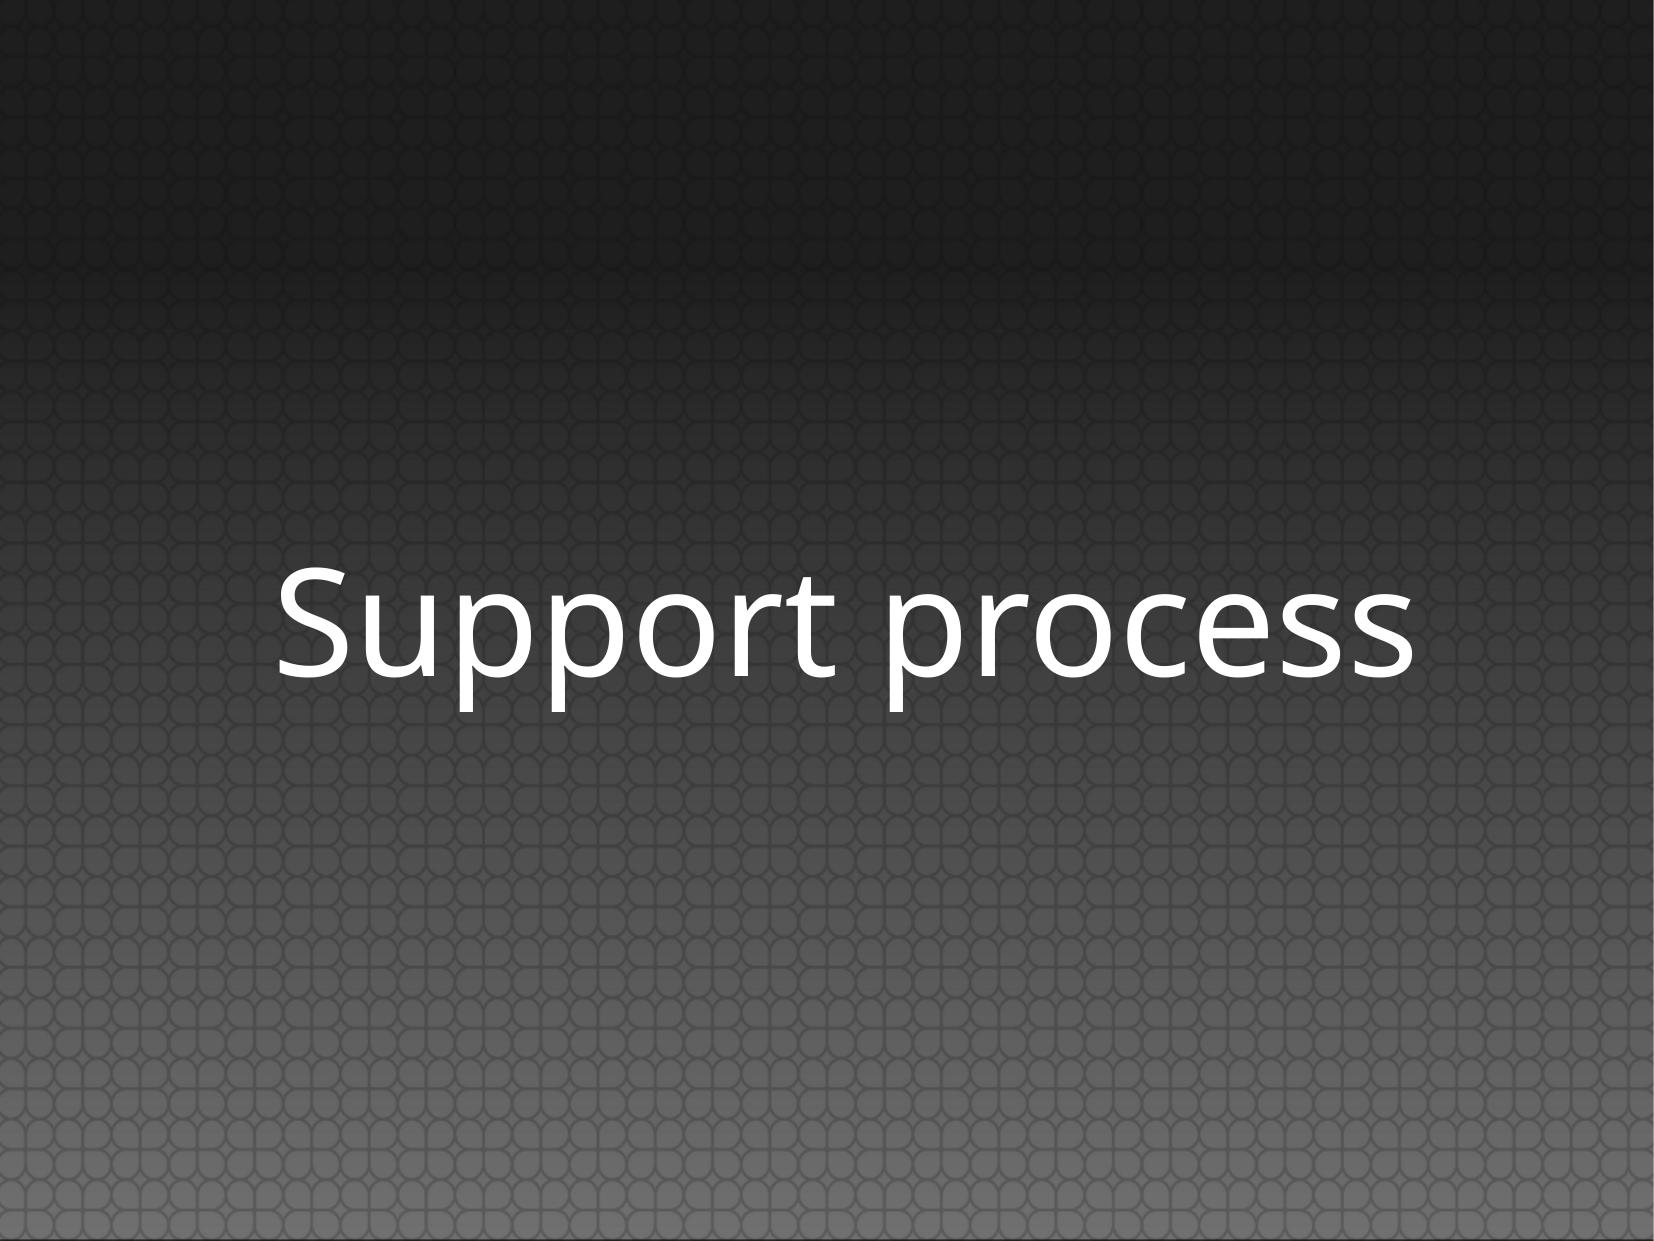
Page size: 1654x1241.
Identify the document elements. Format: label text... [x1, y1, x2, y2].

title Support process [75, 525, 1564, 713]
picture [0, 0, 1654, 1241]
